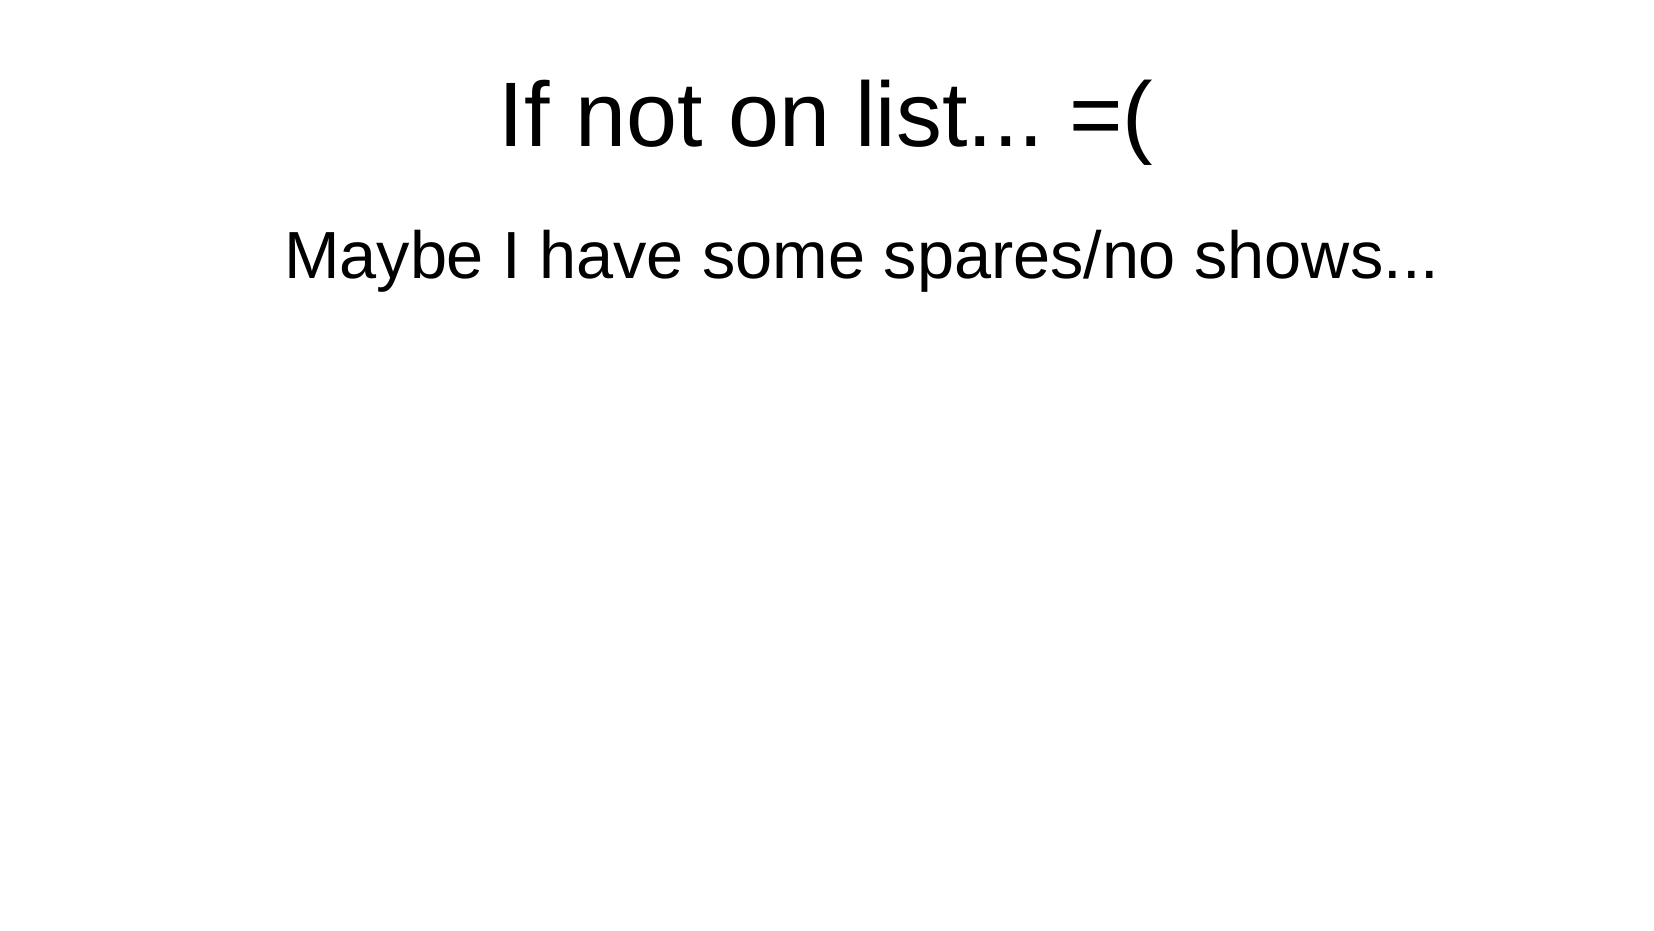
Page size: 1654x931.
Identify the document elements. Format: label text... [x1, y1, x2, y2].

list Maybe I have some spares/no shows... [82, 217, 1571, 758]
title If not on list... =( [82, 37, 1571, 193]
